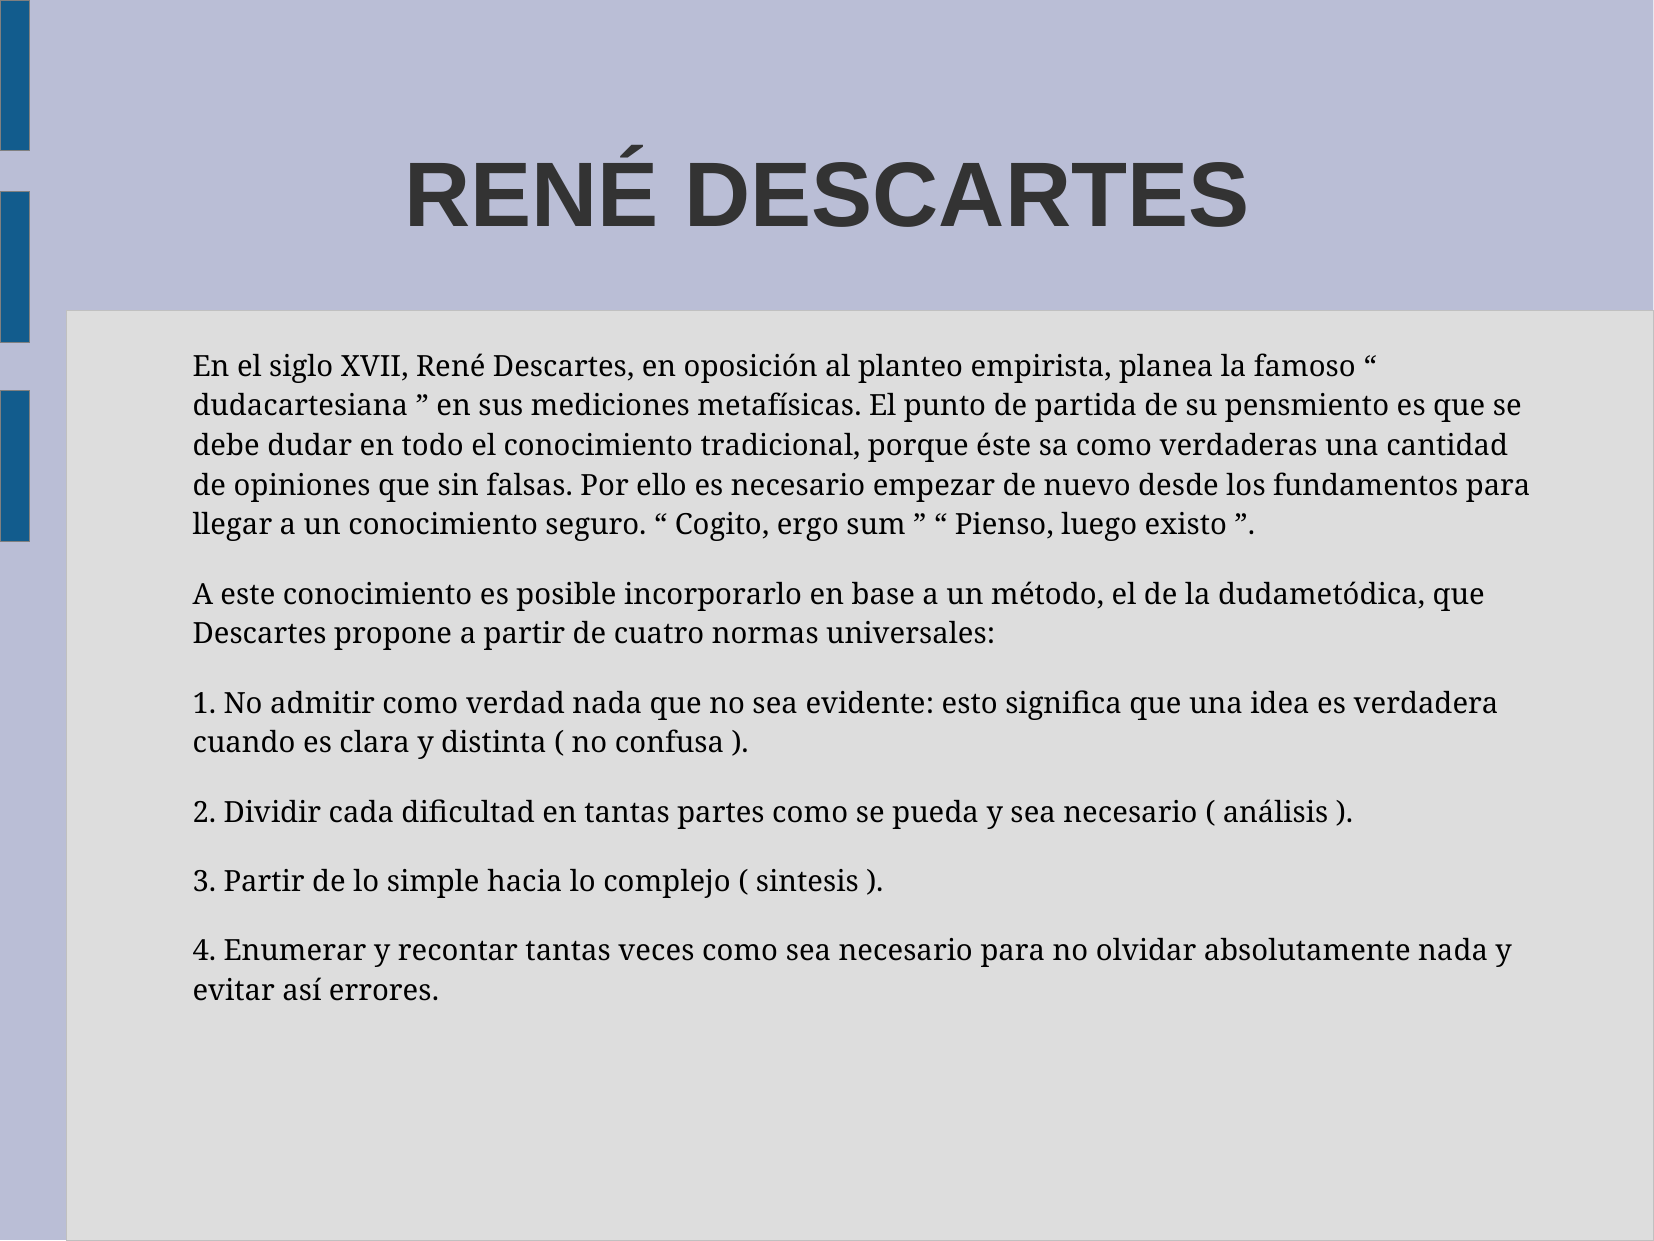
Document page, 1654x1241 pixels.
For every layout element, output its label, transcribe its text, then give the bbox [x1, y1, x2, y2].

list En el siglo XVII, René Descartes, en oposición al planteo empirista, planea la famoso “ dudacartesiana ” en sus mediciones metafísicas. El punto de partida de su pensmiento es que se debe dudar en todo el conocimiento tradicional, porque éste sa como verdaderas una cantidad de opiniones que sin falsas. Por ello es necesario empezar de nuevo desde los fundamentos para llegar a un conocimiento seguro. “ Cogito, ergo sum ” “ Pienso, luego existo ”. A este conocimiento es posible incorporarlo en base a un método, el de la dudametódica, que Descartes propone a partir de cuatro normas universales: 1. No admitir como verdad nada que no sea evidente: esto significa que una idea es verdadera cuando es clara y distinta ( no confusa ). 2. Dividir cada dificultad en tantas partes como se pueda y sea necesario ( análisis ). 3. Partir de lo simple hacia lo complejo ( sintesis ). 4. Enumerar y recontar tantas veces como sea necesario para no olvidar absolutamente nada y evitar así errores. [121, 344, 1534, 1127]
title RENÉ DESCARTES [121, 91, 1534, 299]
